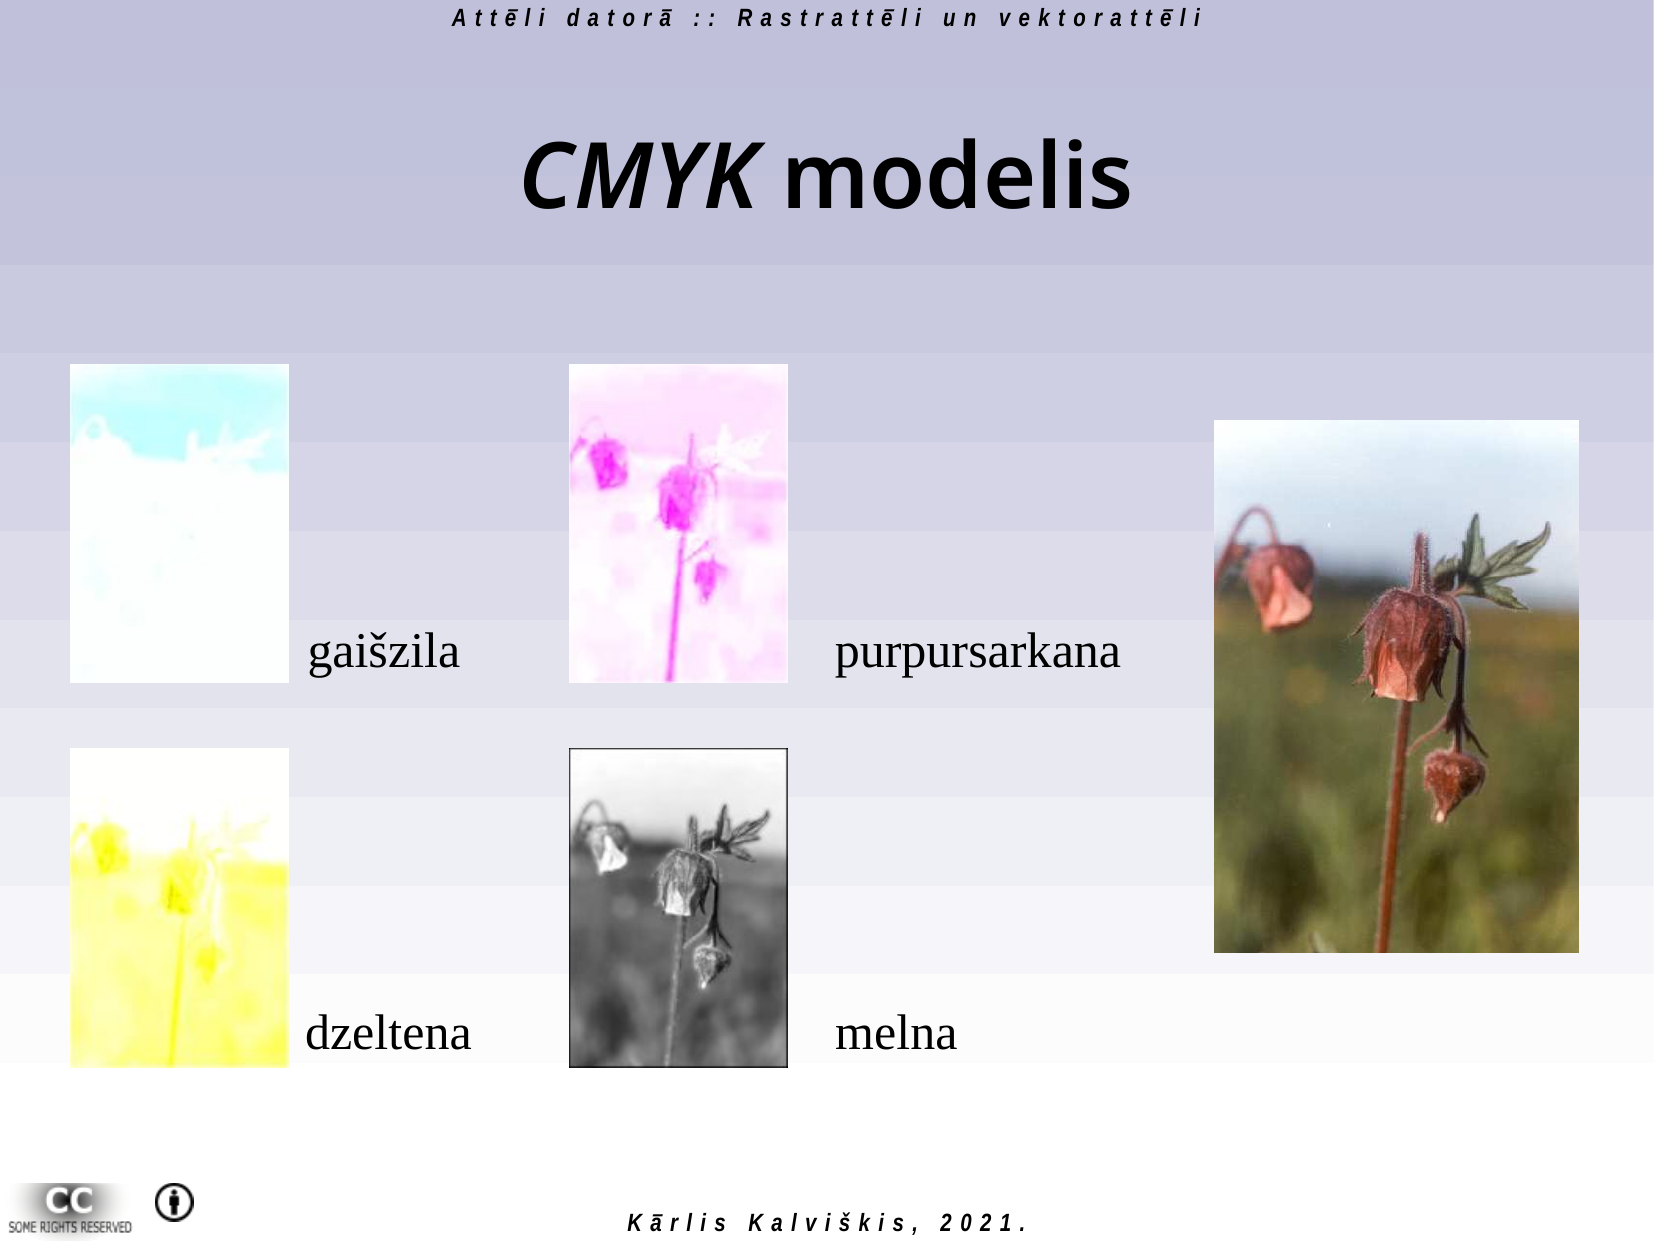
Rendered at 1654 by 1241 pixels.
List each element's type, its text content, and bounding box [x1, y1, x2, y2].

text_box purpursarkana [834, 623, 1136, 681]
text_box melna [835, 1004, 959, 1062]
text_box dzeltena [305, 1004, 516, 1062]
picture [0, 0, 1654, 1241]
title CMYK modelis [29, 49, 1625, 296]
text_box gaišzila [307, 623, 491, 681]
